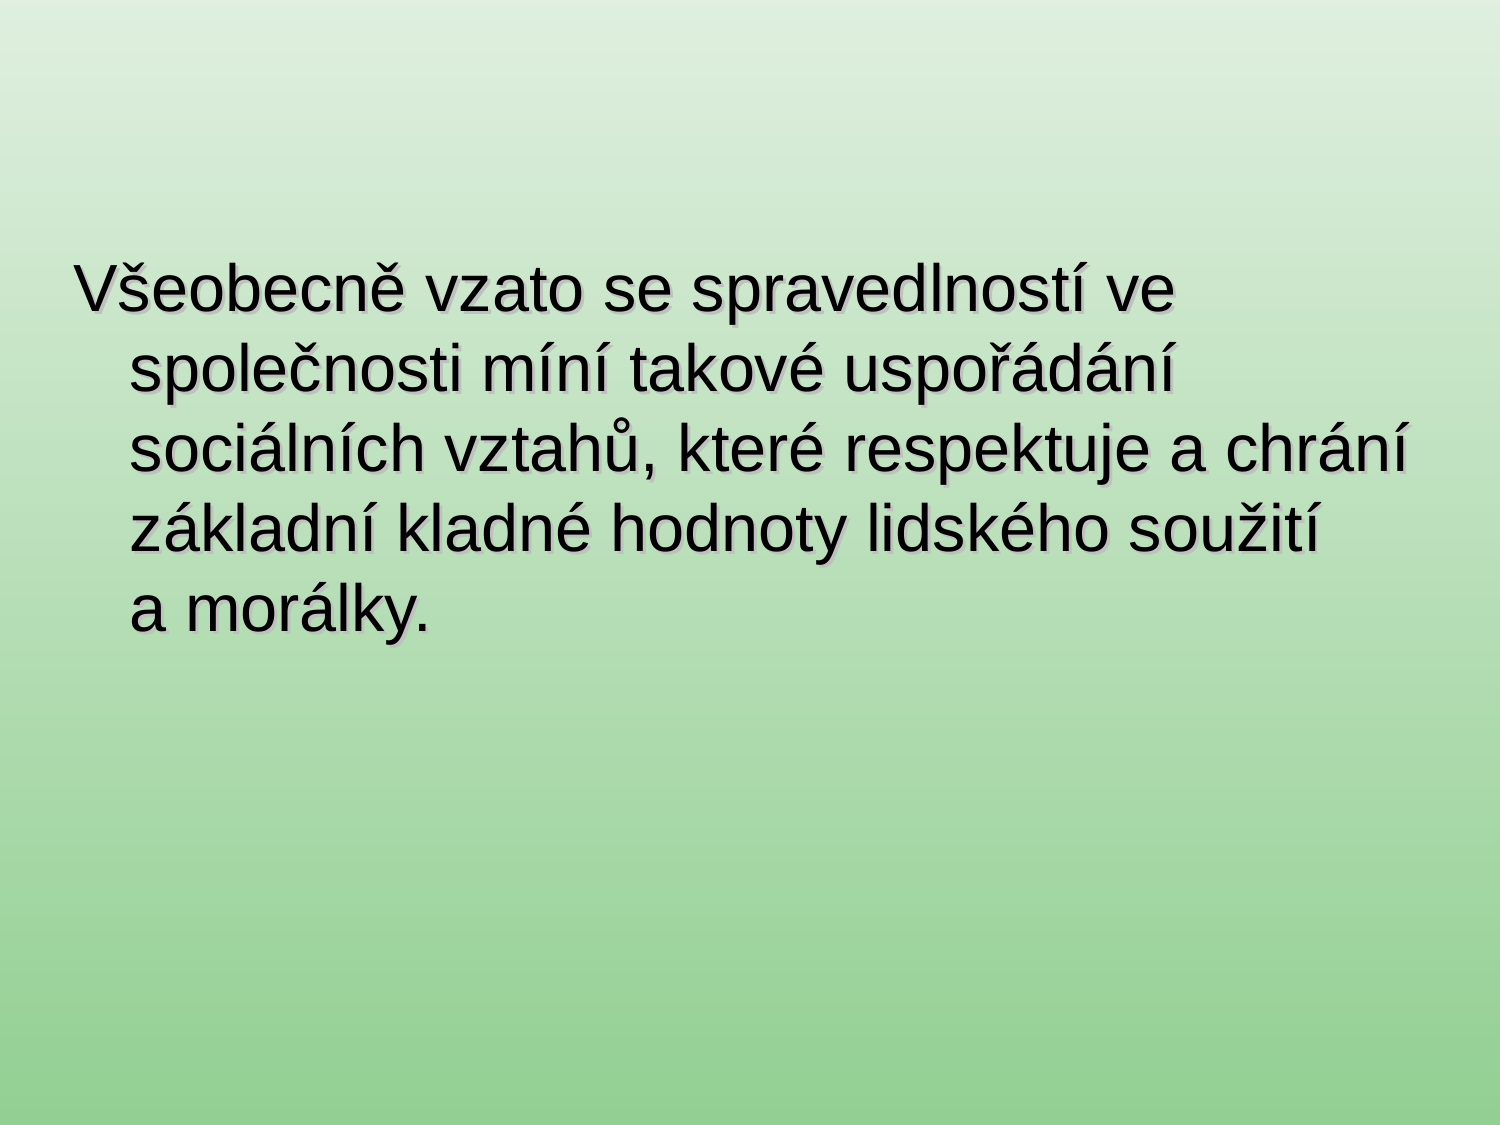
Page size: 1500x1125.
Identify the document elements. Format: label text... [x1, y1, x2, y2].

list Všeobecně vzato se spravedlností ve společnosti míní takové uspořádání sociálních vztahů, které respektuje a chrání základní kladné hodnoty lidského soužití a morálky. [58, 140, 1450, 1001]
